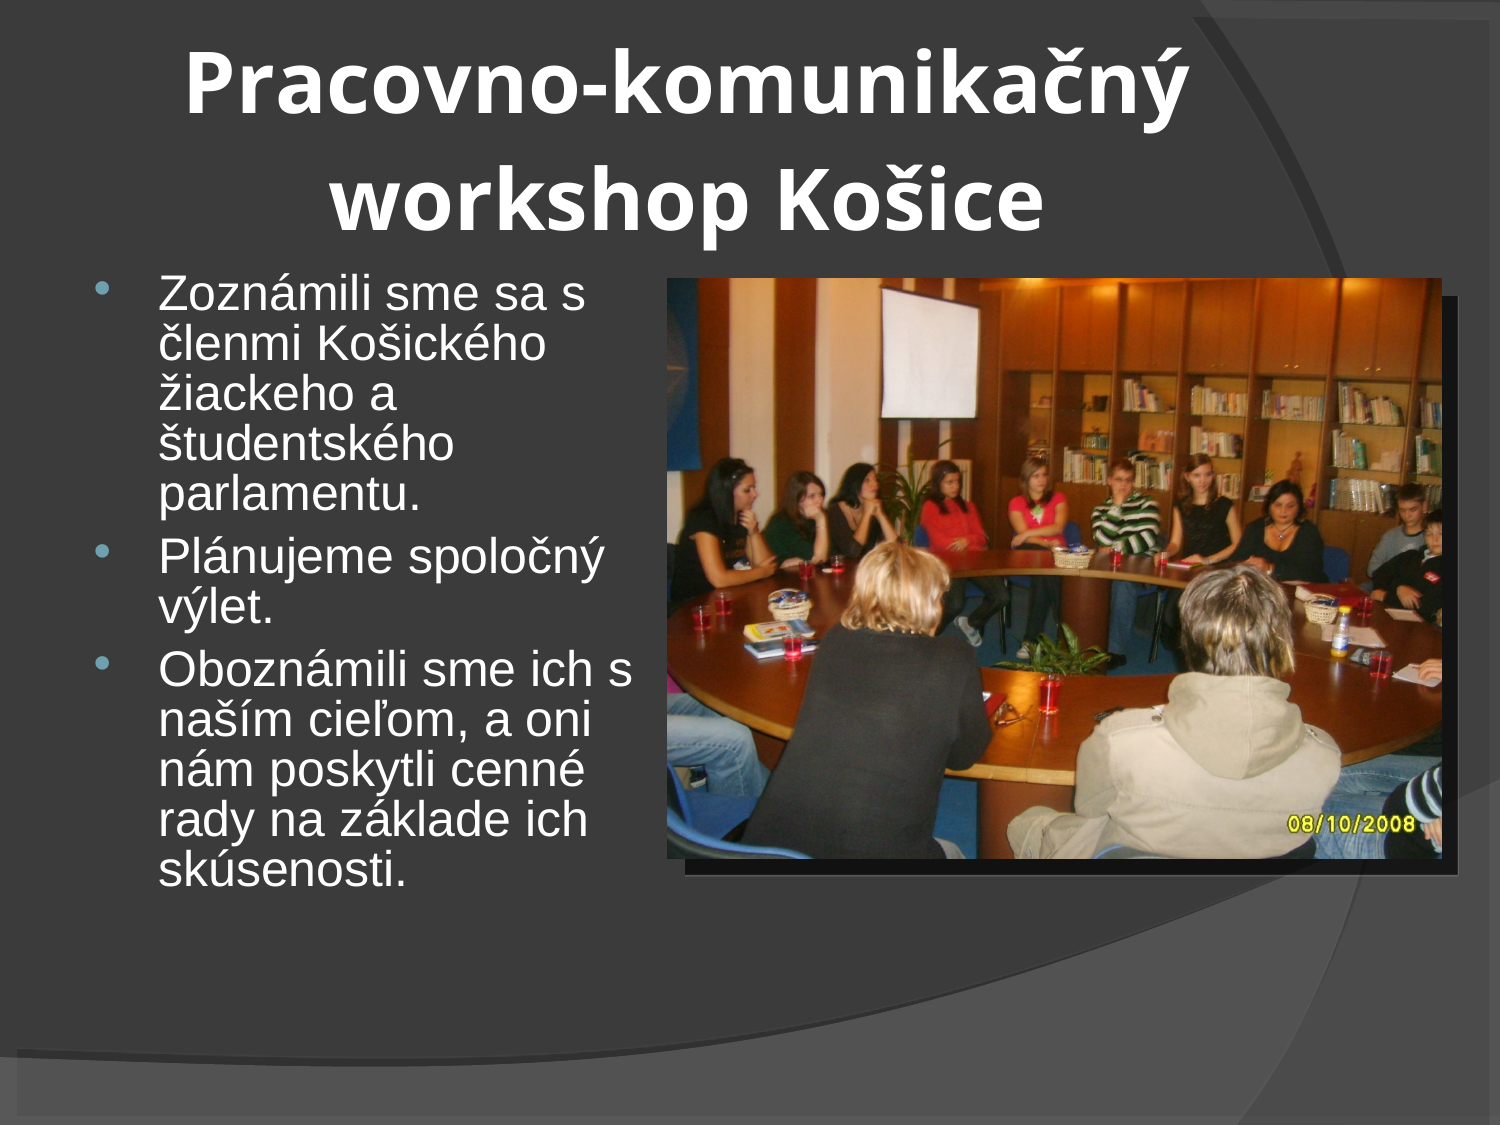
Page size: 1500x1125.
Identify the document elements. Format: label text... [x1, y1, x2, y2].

title Pracovno-komunikačný workshop Košice [74, 10, 1300, 268]
text_box [667, 278, 1442, 859]
list Zoznámili sme sa s členmi Košického žiackeho a študentského parlamentu. Plánujeme spoločný výlet. Oboznámili sme ich s naším cieľom, a oni nám poskytli cenné rady na základe ich skúsenosti. [75, 262, 676, 1006]
